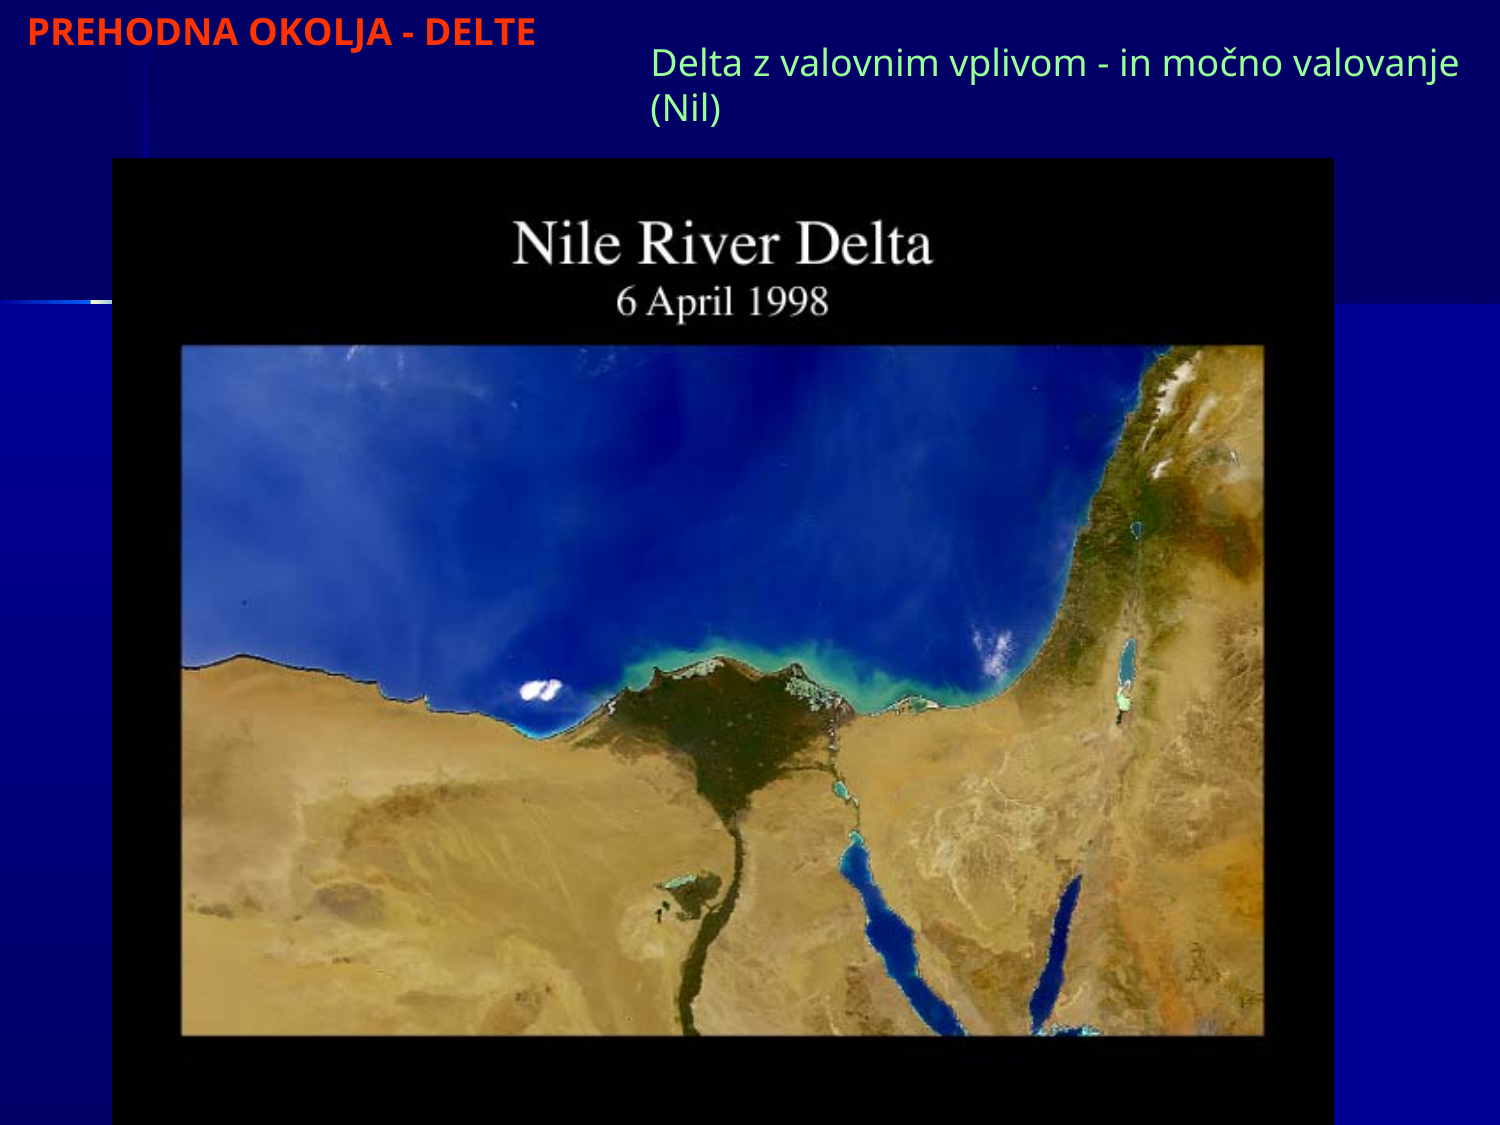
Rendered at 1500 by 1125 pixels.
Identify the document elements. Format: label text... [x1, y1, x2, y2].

text_box Delta z valovnim vplivom - in močno valovanje (Nil) [635, 30, 1476, 137]
picture [112, 158, 1334, 1125]
text_box PREHODNA OKOLJA - DELTE [11, 0, 552, 61]
